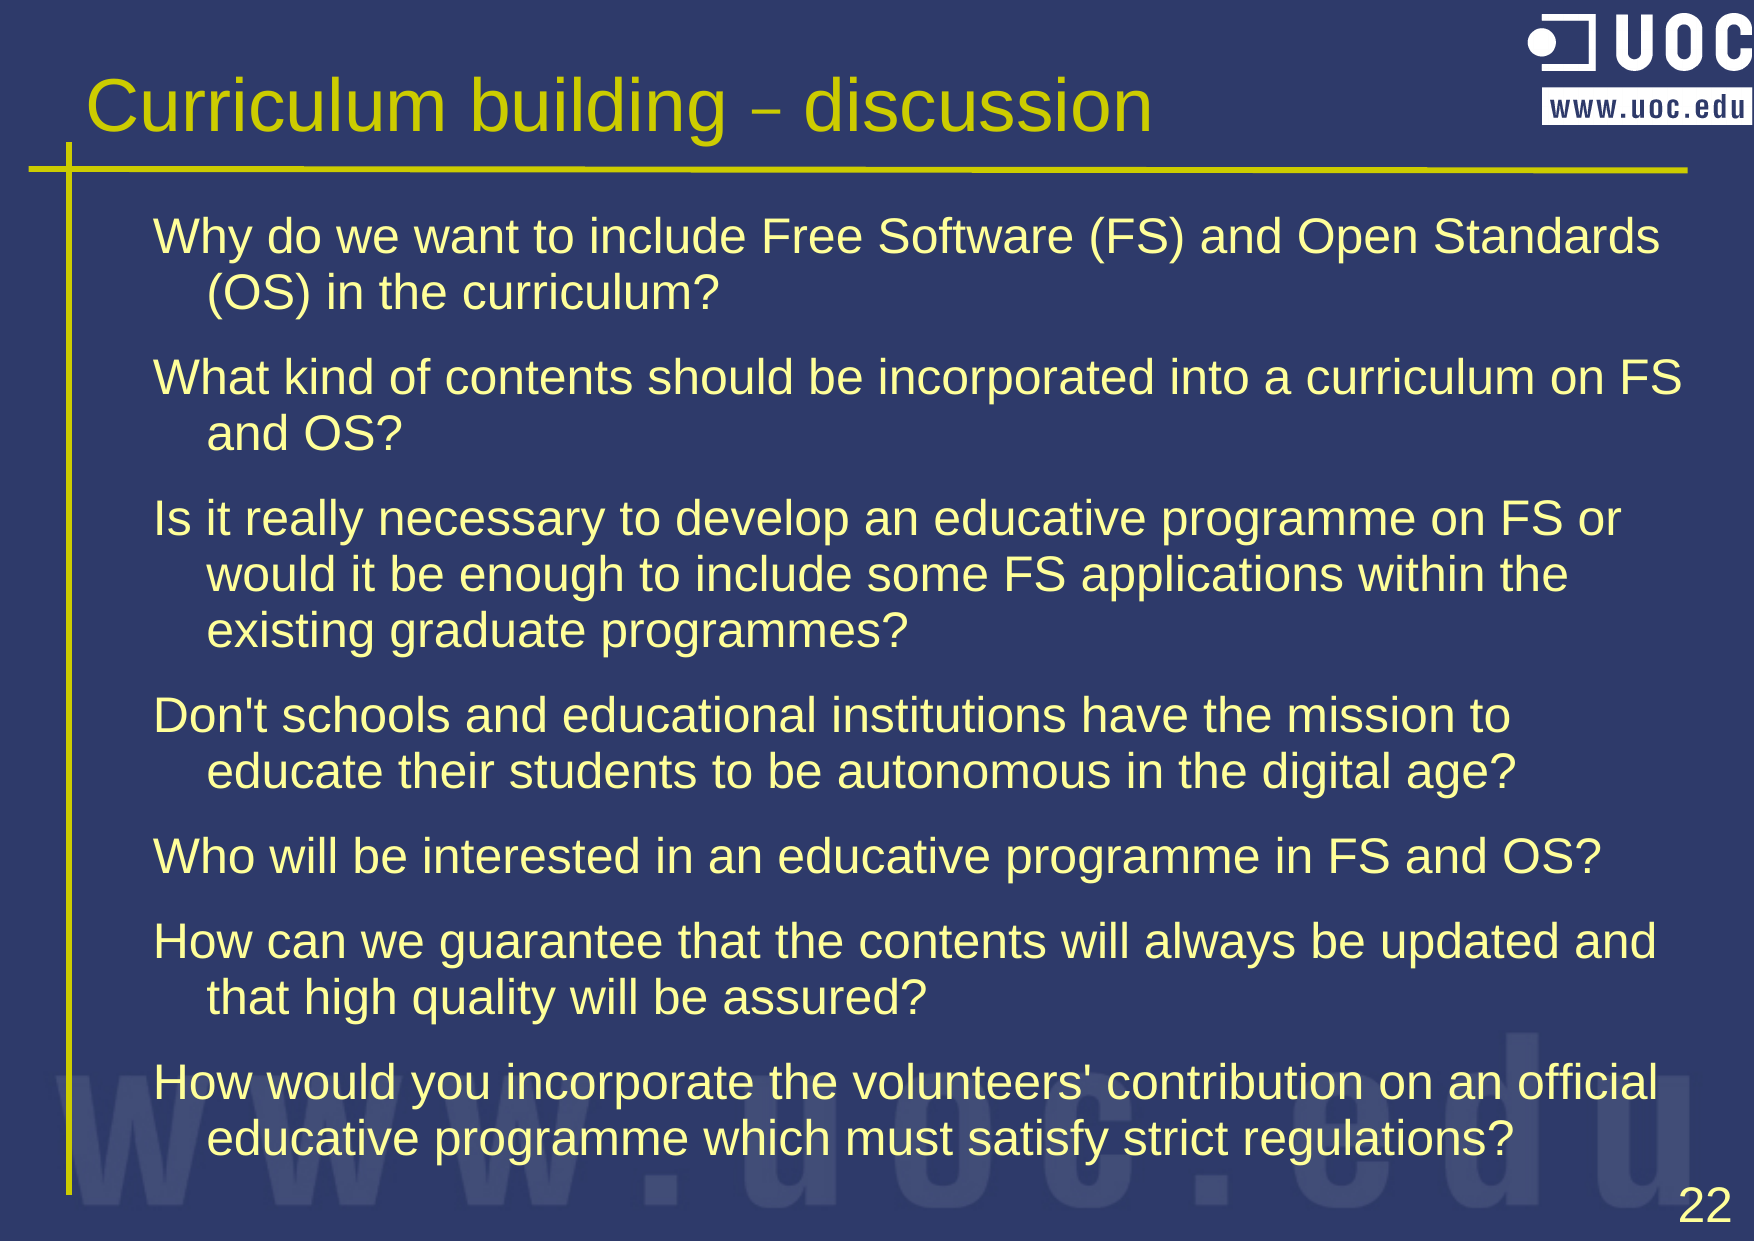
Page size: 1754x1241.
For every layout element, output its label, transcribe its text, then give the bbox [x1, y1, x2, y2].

text_box <número> [1677, 1177, 1754, 1234]
list Why do we want to include Free Software (FS) and Open Standards (OS) in the curriculum? What kind of contents should be incorporated into a curriculum on FS and OS? Is it really necessary to develop an educative programme on FS or would it be enough to include some FS applications within the existing graduate programmes? Don't schools and educational institutions have the mission to educate their students to be autonomous in the digital age? Who will be interested in an educative programme in FS and OS? How can we guarantee that the contents will always be updated and that high quality will be assured? How would you incorporate the volunteers' contribution on an official educative programme which must satisfy strict regulations? [135, 208, 1695, 1166]
text_box Curriculum building − discussion [85, 63, 1155, 151]
picture [0, 0, 1754, 1241]
